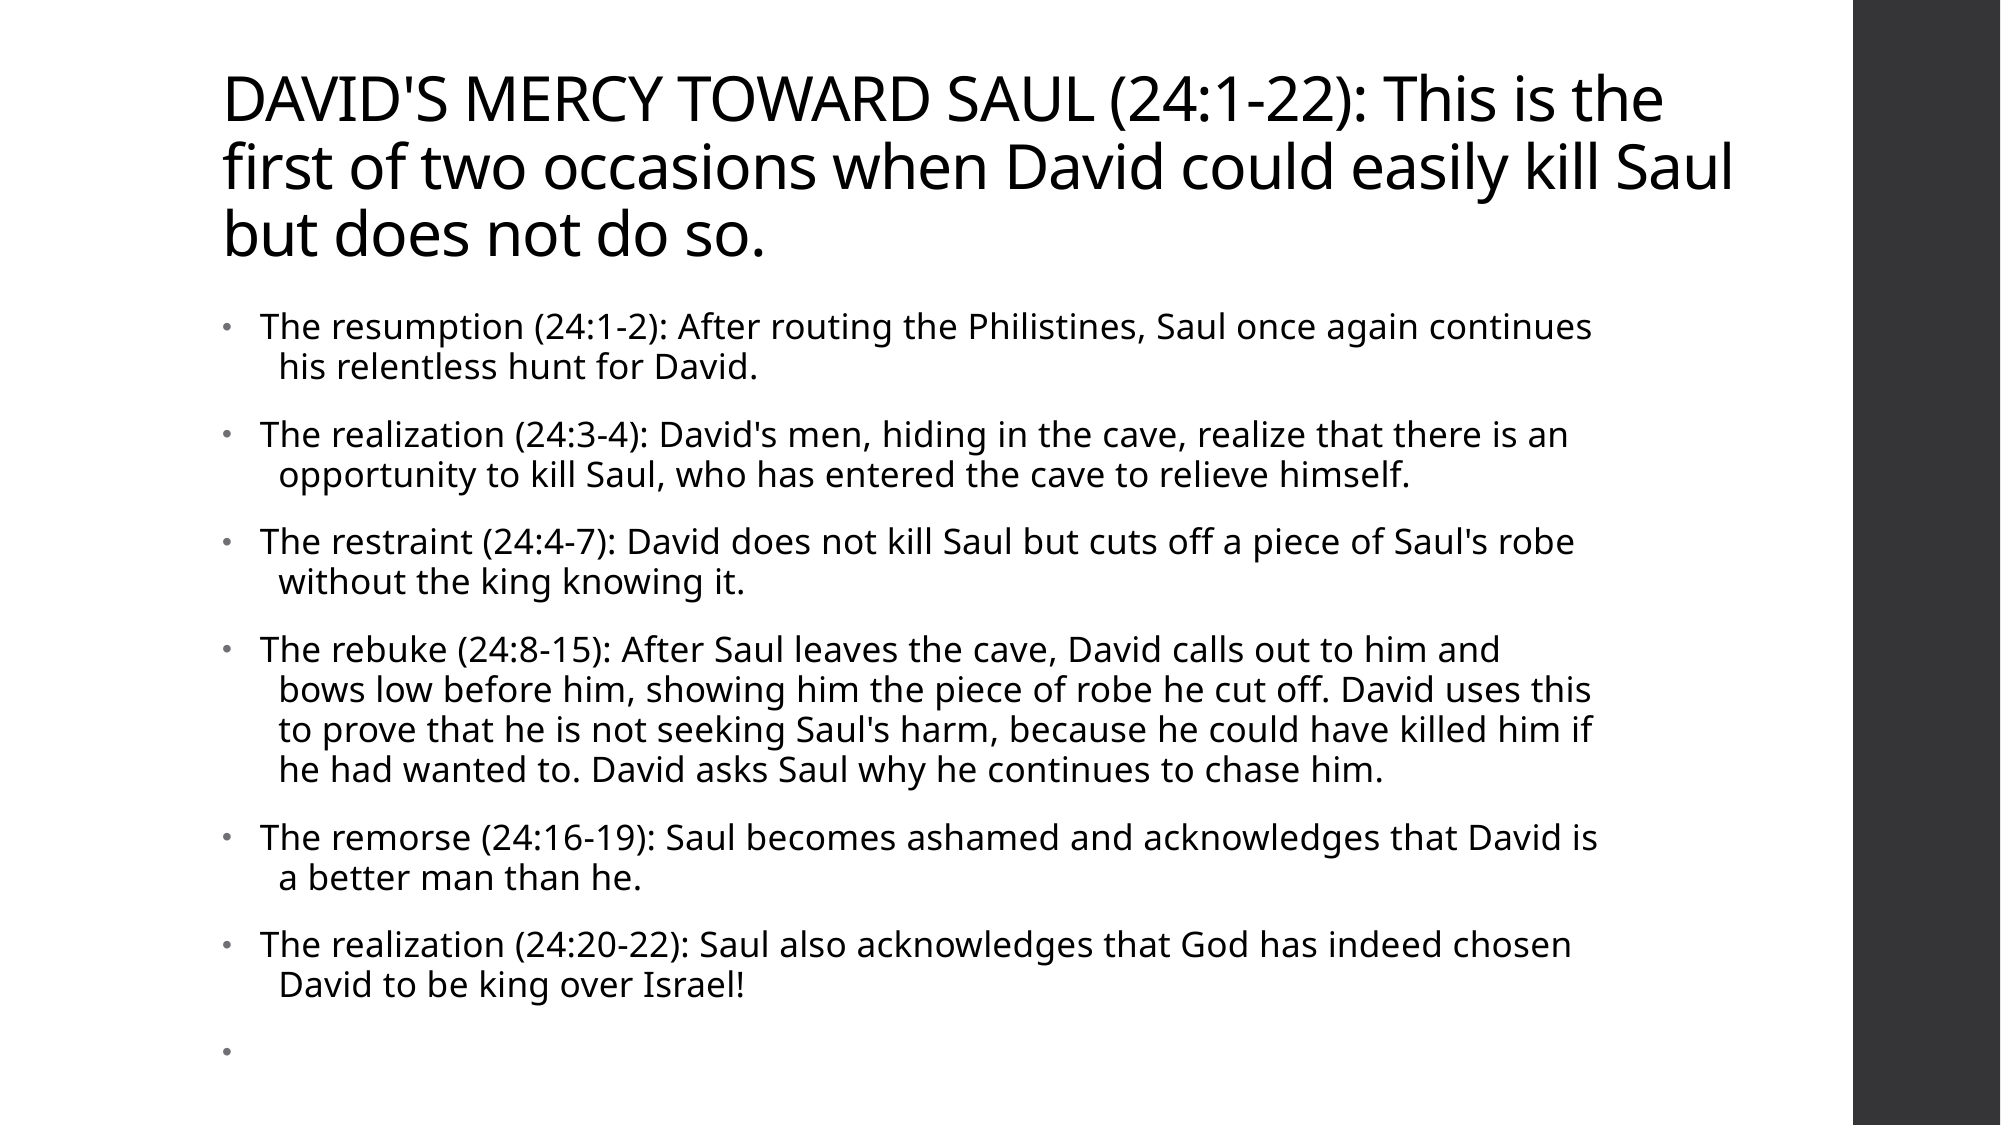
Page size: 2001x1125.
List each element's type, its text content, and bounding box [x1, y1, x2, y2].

title DAVID'S MERCY TOWARD SAUL (24:1-22): This is the first of two occasions when David could easily kill Saul but does not do so. [206, 60, 1797, 278]
list The resumption (24:1-2): After routing the Philistines, Saul once again continues his relentless hunt for David. The realization (24:3-4): David's men, hiding in the cave, realize that there is an opportunity to kill Saul, who has entered the cave to relieve himself. The restraint (24:4-7): David does not kill Saul but cuts off a piece of Saul's robe without the king knowing it. The rebuke (24:8-15): After Saul leaves the cave, David calls out to him and bows low before him, showing him the piece of robe he cut off. David uses this to prove that he is not seeking Saul's harm, because he could have killed him if he had wanted to. David asks Saul why he continues to chase him. The remorse (24:16-19): Saul becomes ashamed and acknowledges that David is a better man than he. The realization (24:20-22): Saul also acknowledges that God has indeed chosen David to be king over Israel! [206, 299, 1617, 1014]
